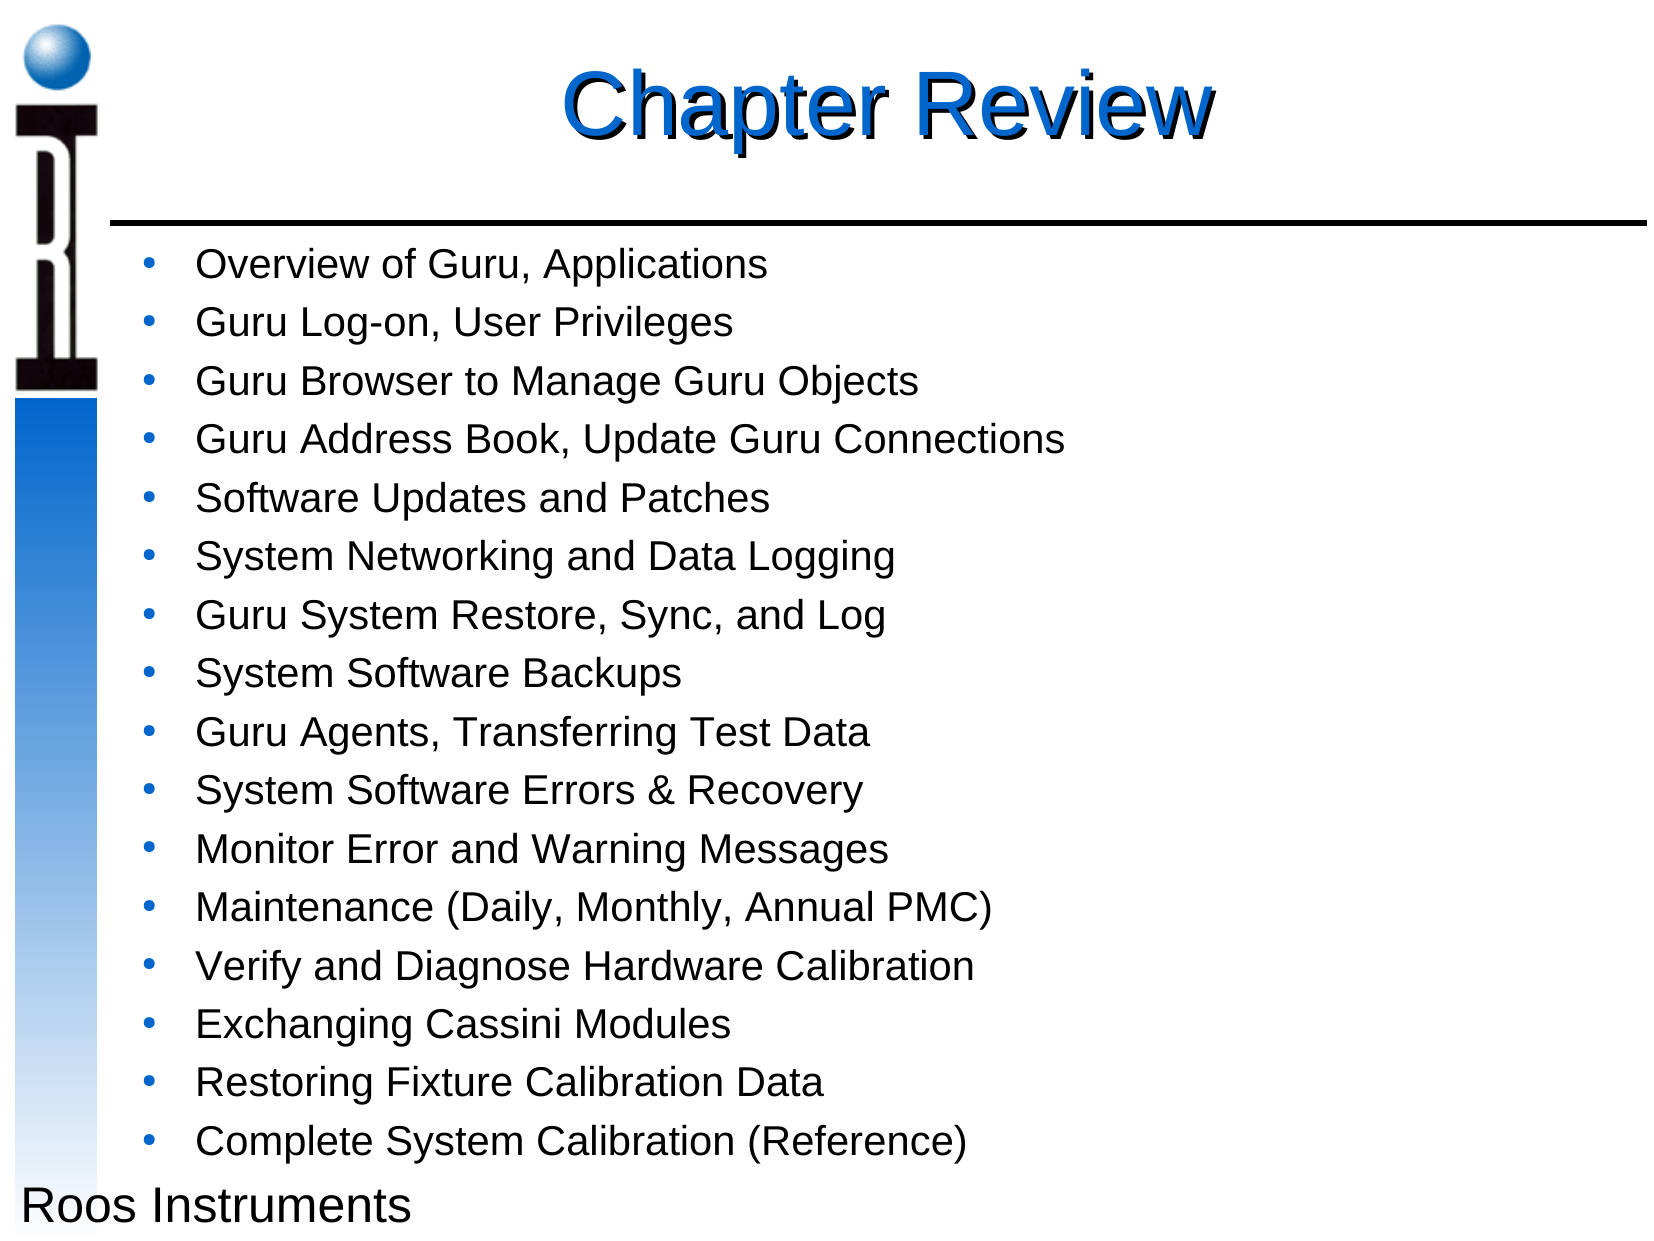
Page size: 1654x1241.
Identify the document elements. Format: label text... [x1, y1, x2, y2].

title Chapter Review [121, 0, 1654, 208]
picture [11, 20, 103, 398]
list Overview of Guru, Applications Guru Log-on, User Privileges Guru Browser to Manage Guru Objects Guru Address Book, Update Guru Connections Software Updates and Patches System Networking and Data Logging Guru System Restore, Sync, and Log System Software Backups Guru Agents, Transferring Test Data System Software Errors & Recovery Monitor Error and Warning Messages Maintenance (Daily, Monthly, Annual PMC) Verify and Diagnose Hardware Calibration Exchanging Cassini Modules Restoring Fixture Calibration Data Complete System Calibration (Reference) [124, 240, 1654, 1169]
